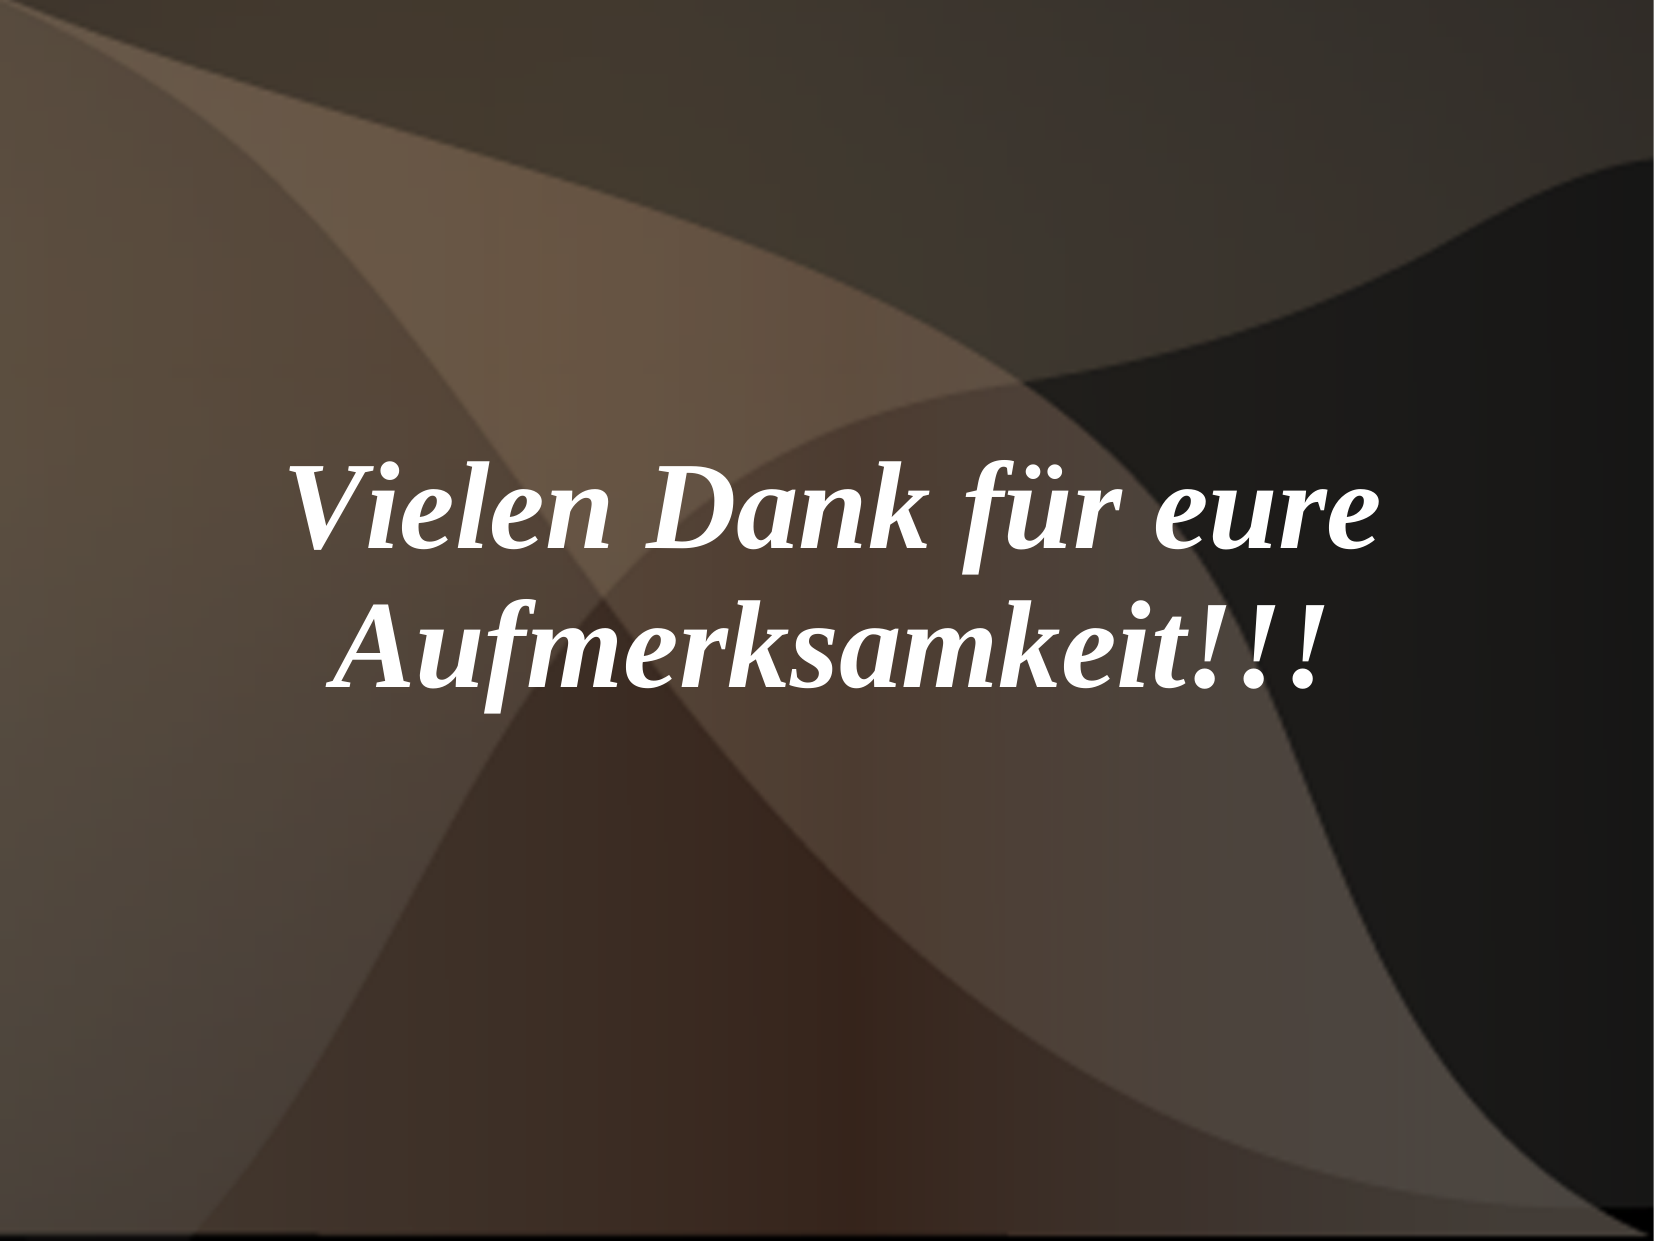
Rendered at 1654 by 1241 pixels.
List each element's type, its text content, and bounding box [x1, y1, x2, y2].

title Vielen Dank für eure Aufmerksamkeit!!! [59, 437, 1607, 715]
picture [0, 0, 1654, 1241]
